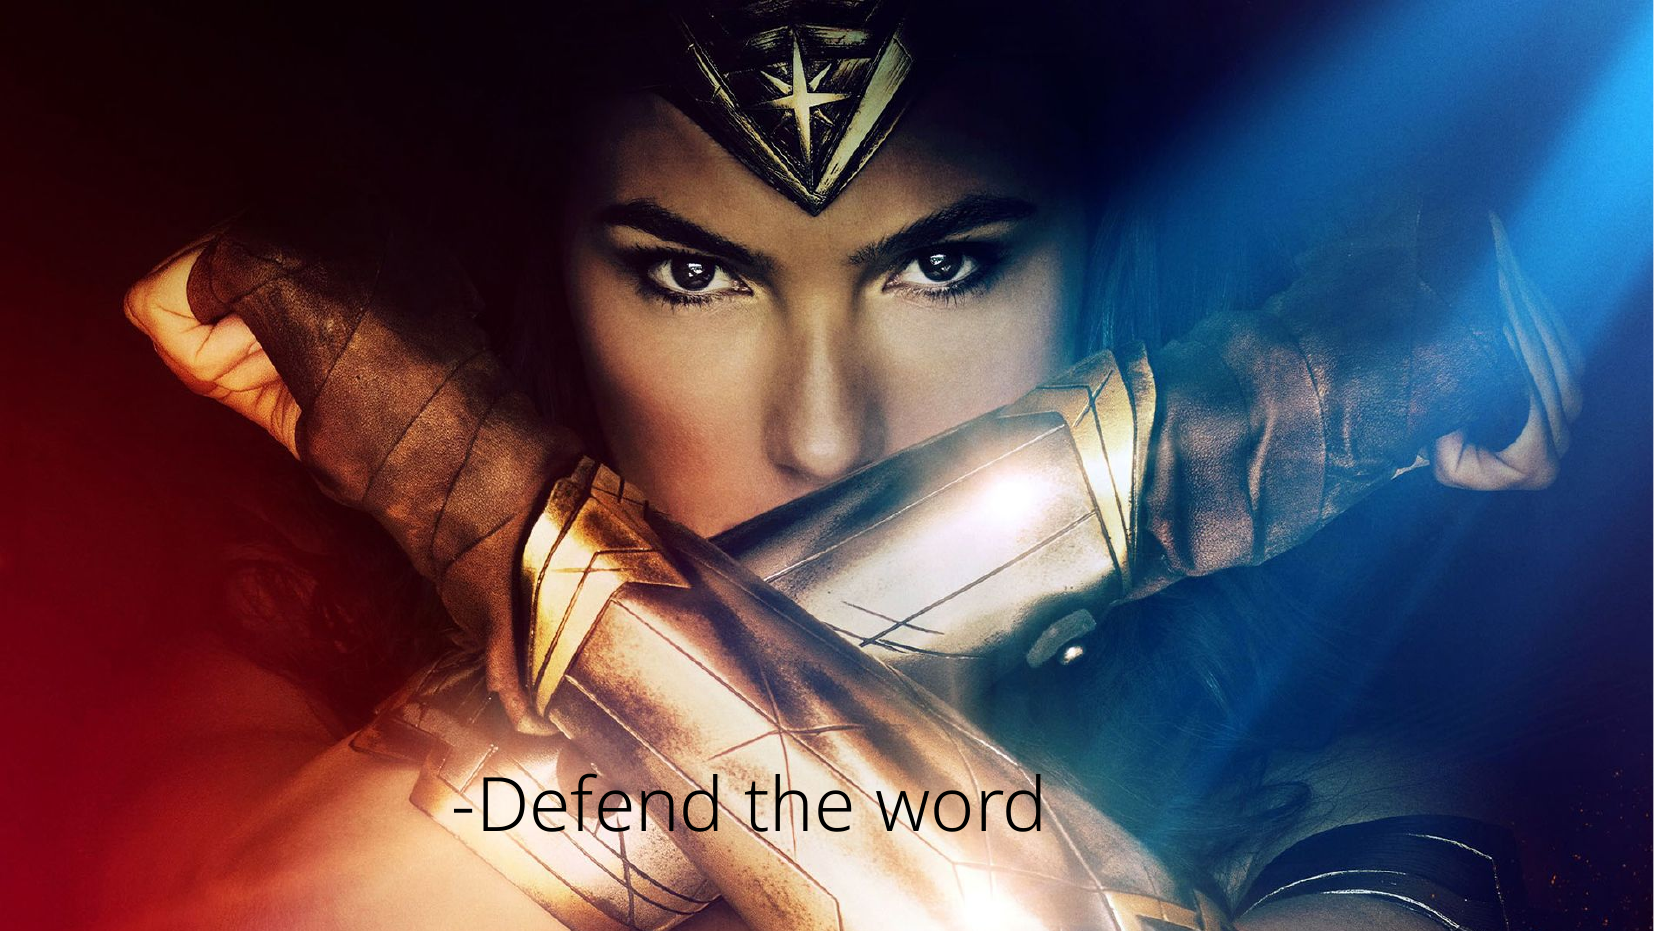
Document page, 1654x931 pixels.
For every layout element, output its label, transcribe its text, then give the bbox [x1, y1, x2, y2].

text_box -Defend the word [437, 743, 1119, 875]
picture [0, 0, 1654, 931]
